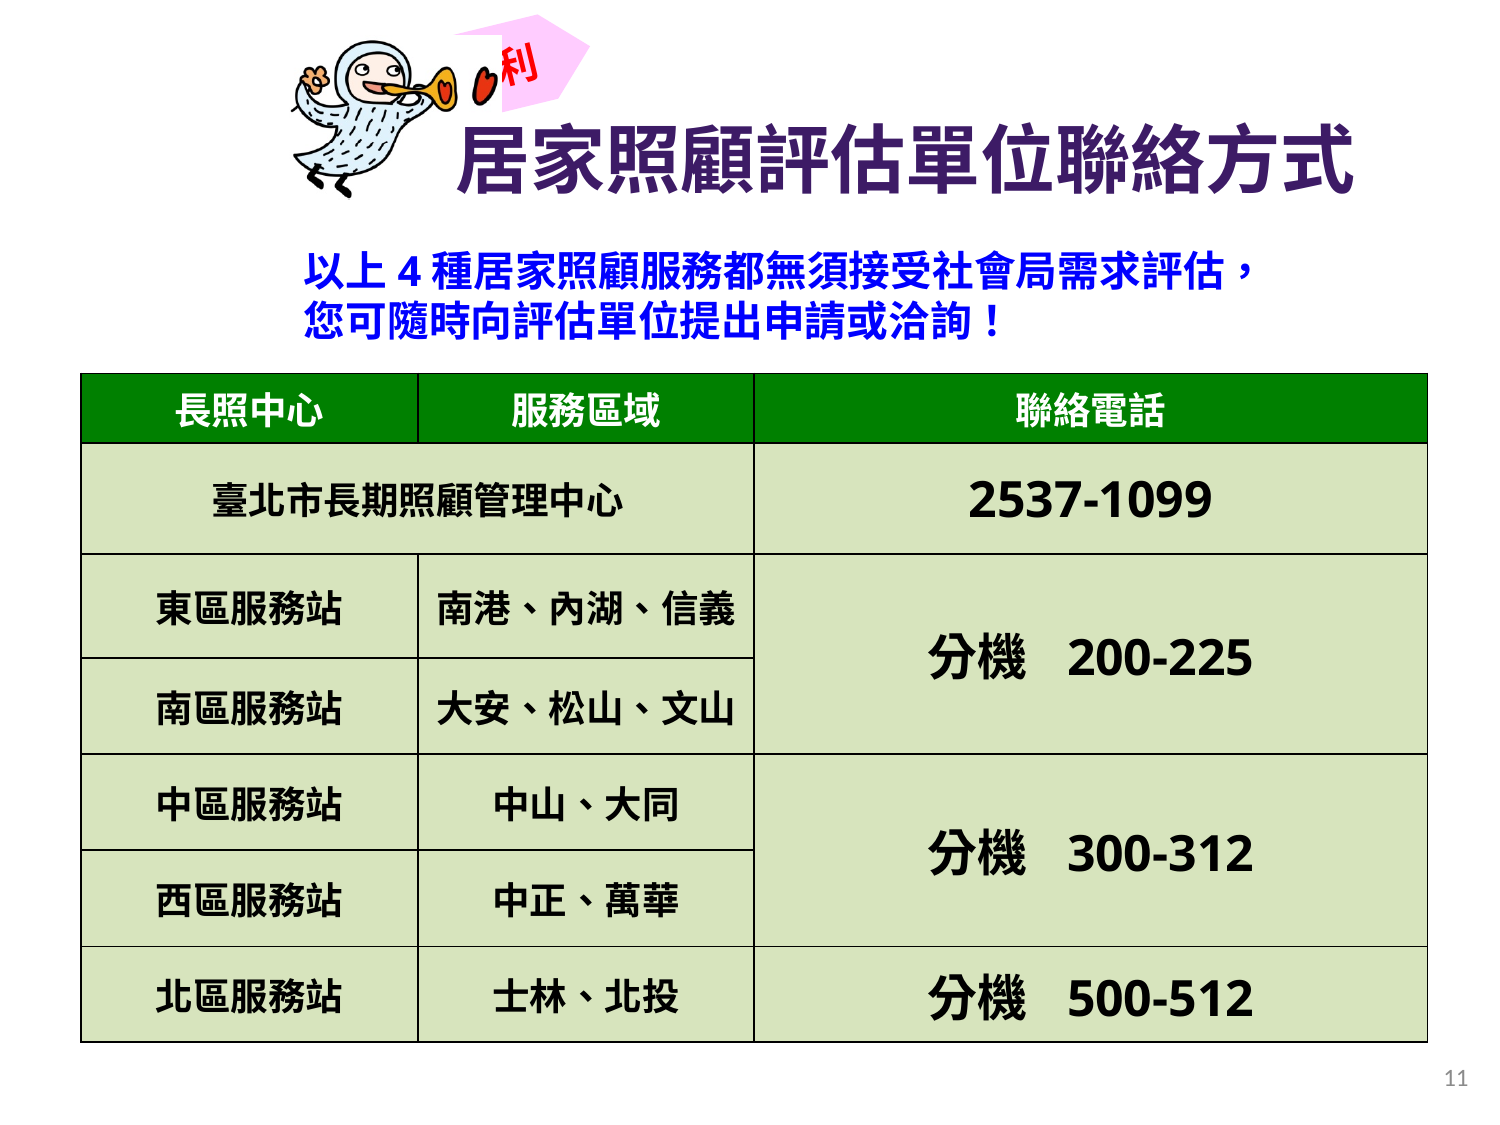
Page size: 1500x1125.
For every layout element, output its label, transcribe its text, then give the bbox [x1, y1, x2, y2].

table_cell 南港、內湖、信義 [419, 555, 753, 657]
picture [289, 35, 502, 200]
table_cell 西區服務站 [82, 851, 417, 946]
table_cell 北區服務站 [82, 947, 417, 1041]
table_header 長照中心 [82, 374, 417, 442]
title 居家照顧評估單位聯絡方式 [440, 80, 1386, 235]
table_cell 中山、大同 [419, 755, 753, 849]
text_box 以上4種居家照顧服務都無須接受社會局需求評估，您可隨時向評估單位提出申請或洽詢！ [289, 237, 1270, 353]
slide_number <編號> [1133, 1046, 1484, 1107]
table_cell 分機 300-312 [755, 755, 1427, 946]
table_cell 分機 200-225 [755, 555, 1427, 753]
table_cell 東區服務站 [82, 555, 417, 657]
table_cell 大安、松山、文山 [419, 659, 753, 753]
table_cell 南區服務站 [82, 659, 417, 753]
table_cell 中區服務站 [82, 755, 417, 849]
table_cell 2537-1099 [755, 444, 1427, 553]
table_cell 分機 500-512 [755, 947, 1427, 1041]
table_cell 臺北市長期照顧管理中心 [82, 444, 753, 553]
table_header 聯絡電話 [755, 374, 1427, 442]
table_cell 士林、北投 [419, 947, 753, 1041]
text_box 第2類福利 [453, 14, 591, 80]
table_header 服務區域 [419, 374, 753, 442]
table_cell 中正、萬華 [419, 851, 753, 946]
